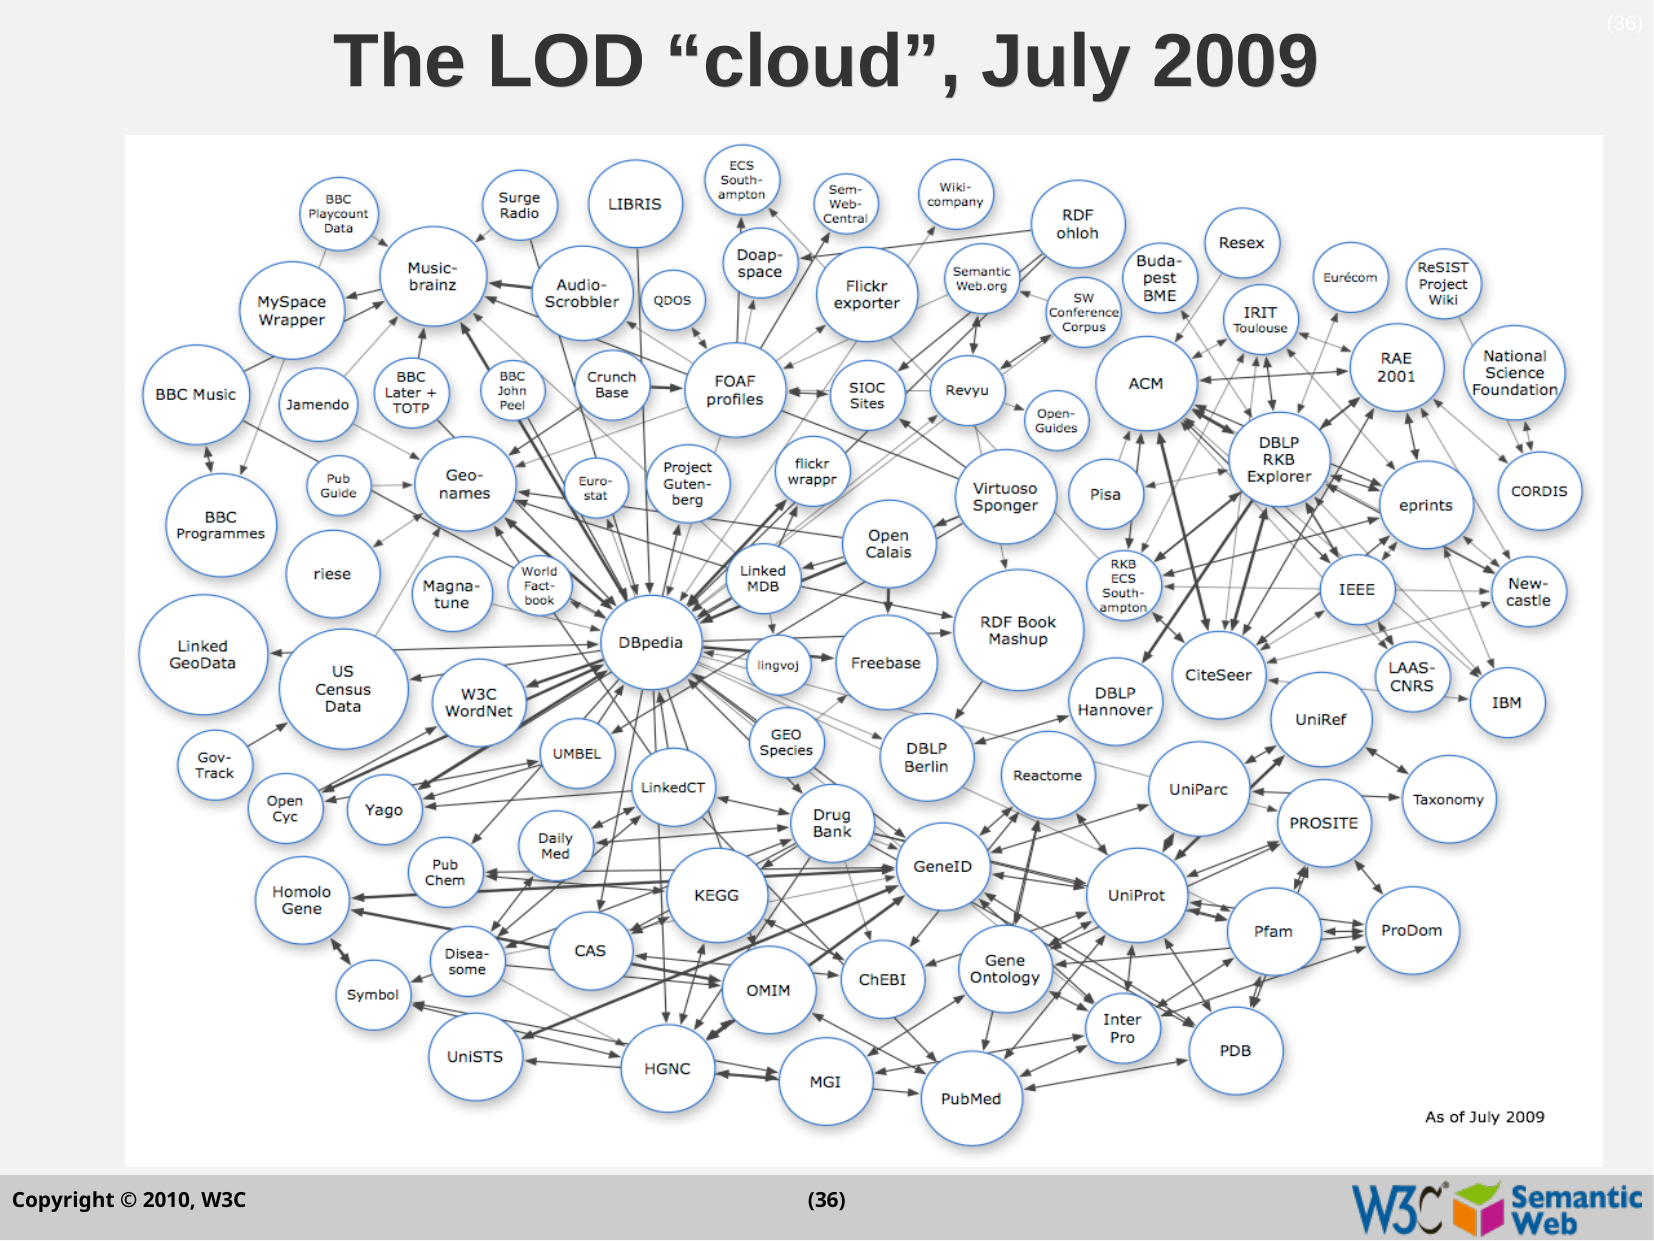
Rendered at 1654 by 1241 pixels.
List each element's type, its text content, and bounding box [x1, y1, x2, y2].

title The LOD “cloud”, July 2009 [0, 7, 1654, 111]
picture [125, 135, 1603, 1167]
picture [1352, 1178, 1642, 1237]
